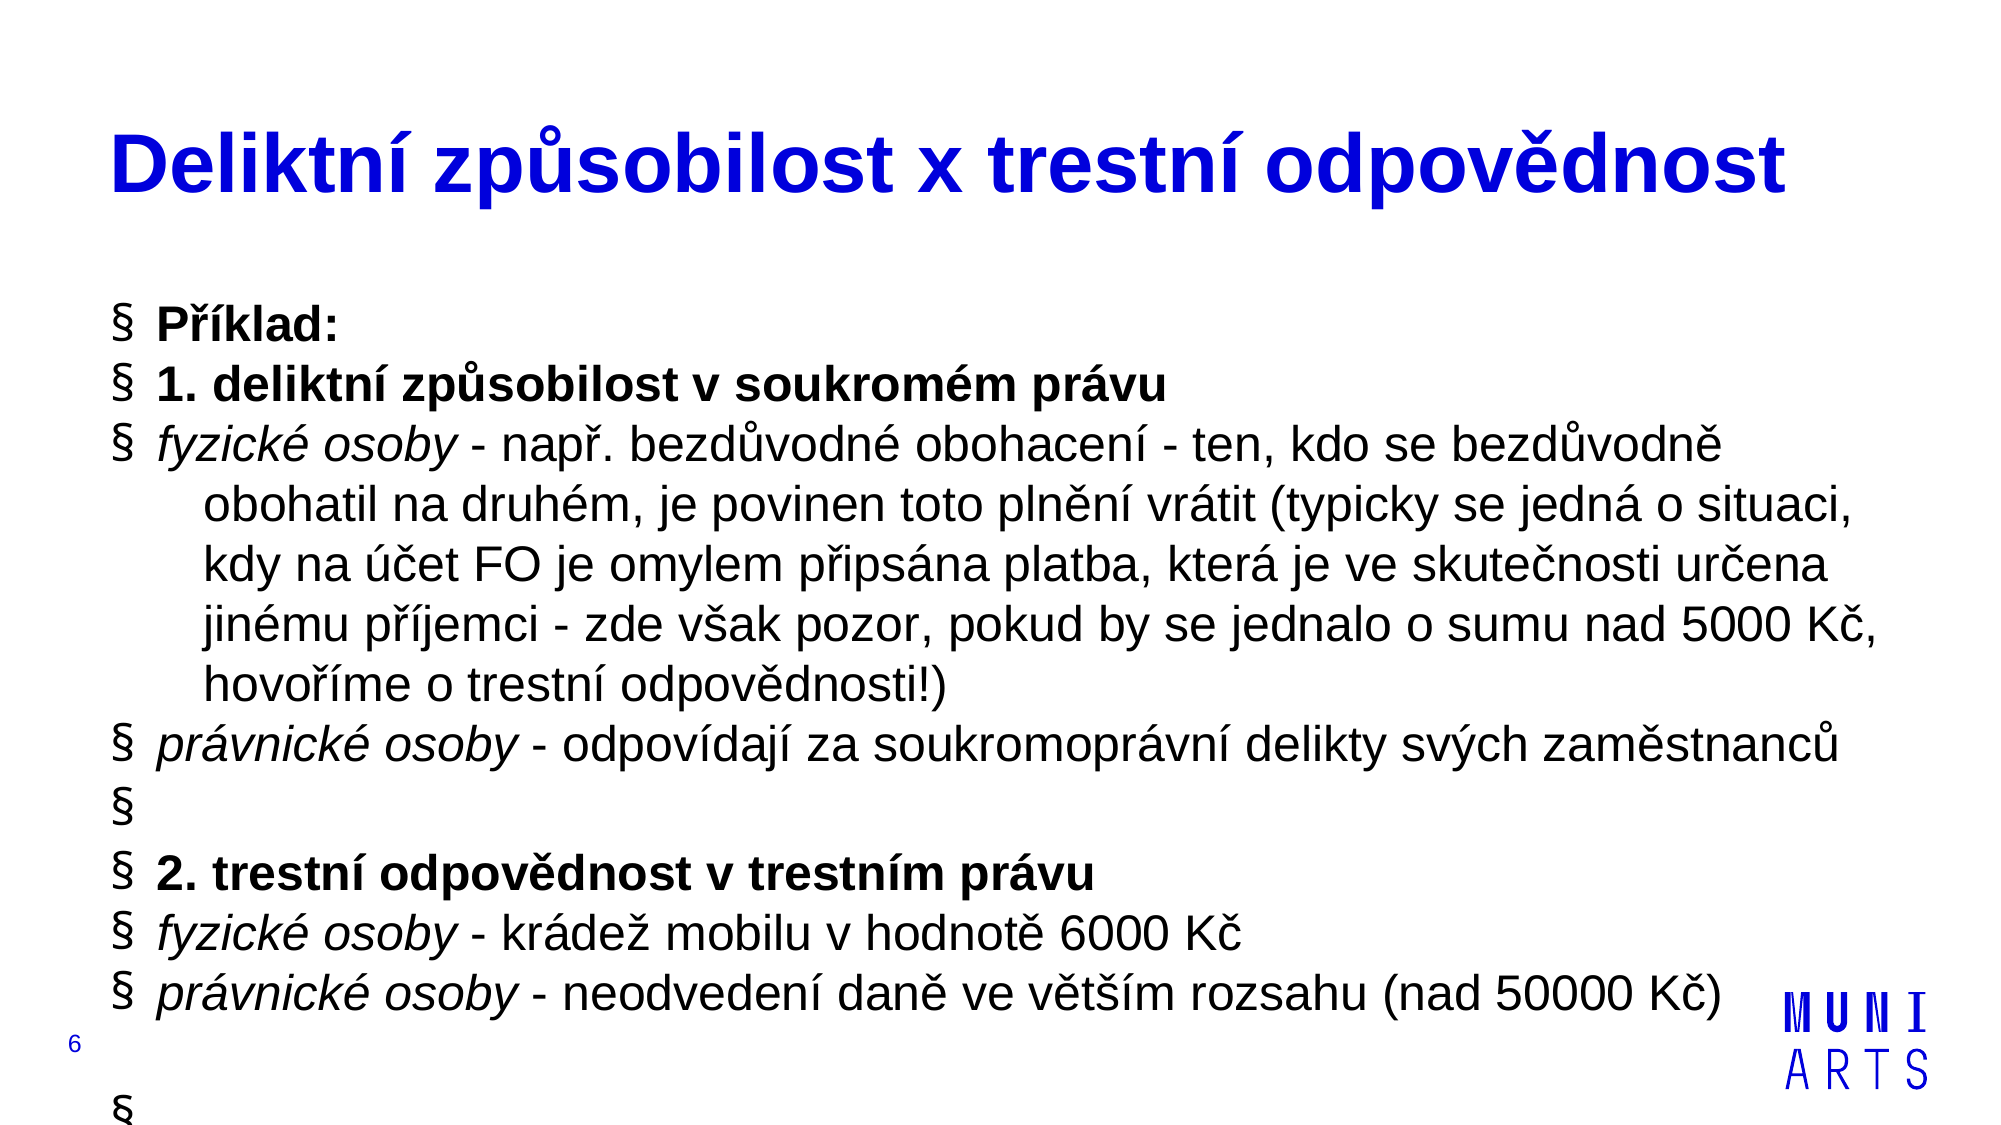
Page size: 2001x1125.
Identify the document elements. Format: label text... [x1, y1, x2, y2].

text_box [67, 1021, 109, 1063]
title Deliktní způsobilost x trestní odpovědnost [109, 125, 1874, 200]
list Příklad: 1. deliktní způsobilost v soukromém právu fyzické osoby - např. bezdůvodné obohacení - ten, kdo se bezdůvodně obohatil na druhém, je povinen toto plnění vrátit (typicky se jedná o situaci, kdy na účet FO je omylem připsána platba, která je ve skutečnosti určena jinému příjemci - zde však pozor, pokud by se jednalo o sumu nad 5000 Kč, hovoříme o trestní odpovědnosti!) právnické osoby - odpovídají za soukromoprávní delikty svých zaměstnanců 2. trestní odpovědnost v trestním právu fyzické osoby - krádež mobilu v hodnotě 6000 Kč právnické osoby - neodvedení daně ve větším rozsahu (nad 50000 Kč) [109, 231, 1898, 1063]
